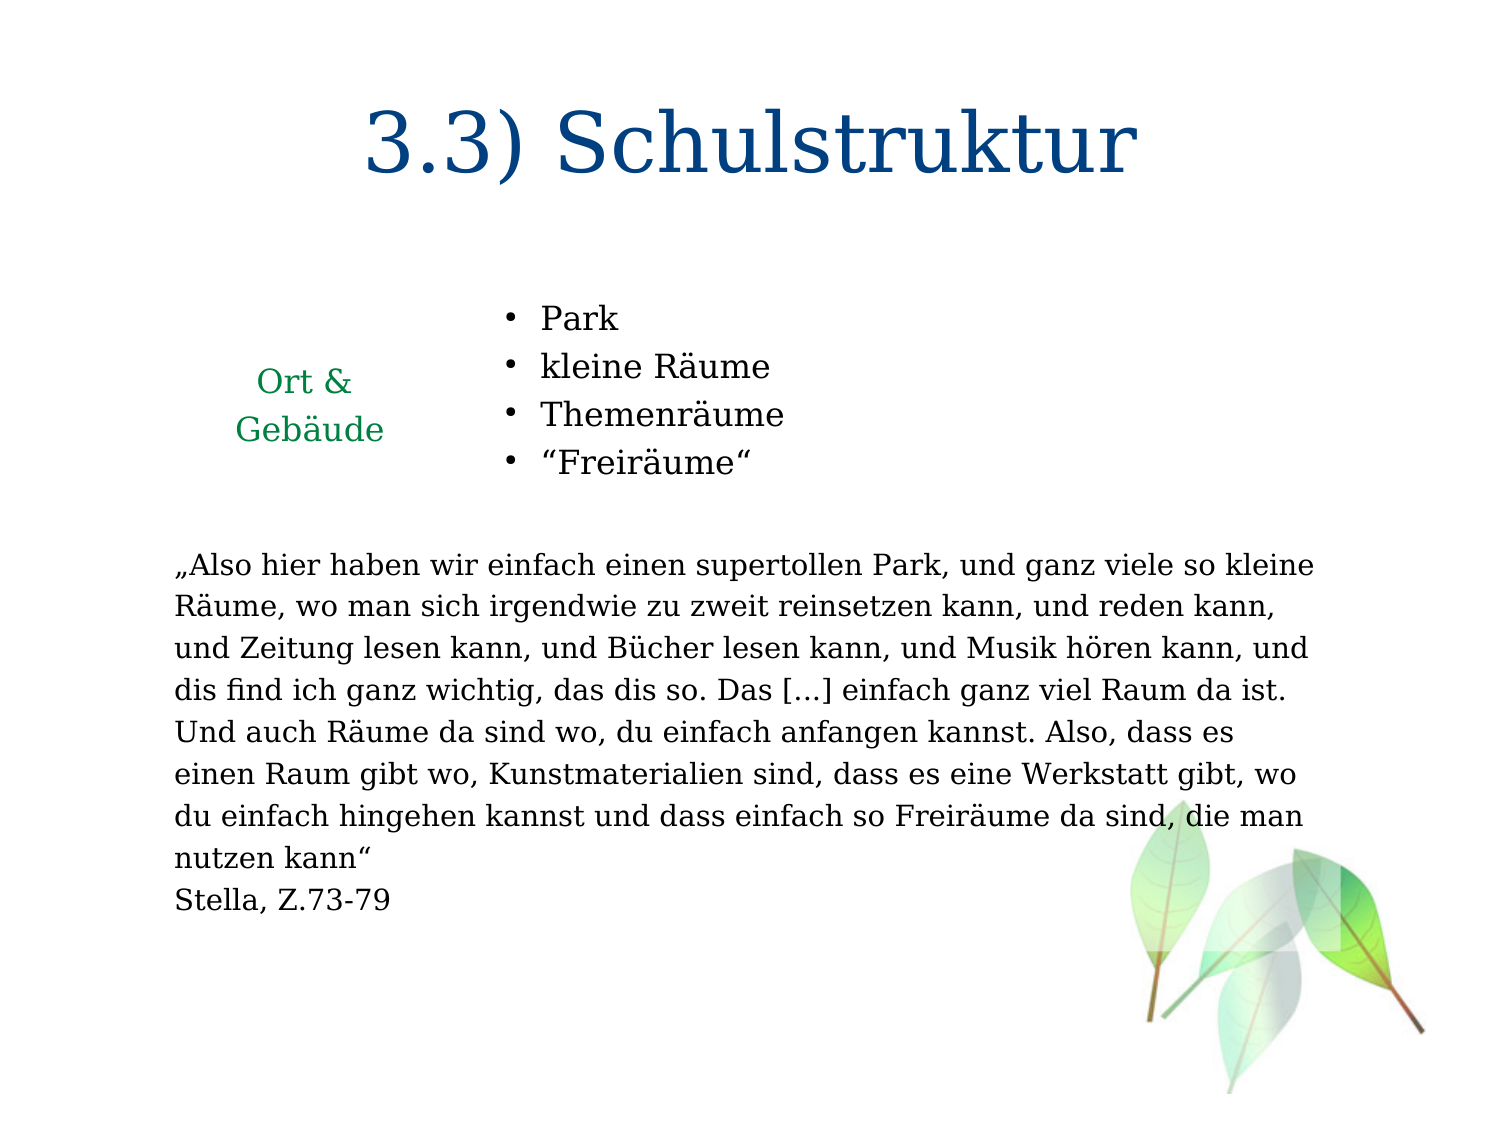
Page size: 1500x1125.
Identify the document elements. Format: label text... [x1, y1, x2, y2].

title 3.3) Schulstruktur [75, 45, 1426, 233]
picture [1130, 799, 1426, 1094]
text_box „Also hier haben wir einfach einen supertollen Park, und ganz viele so kleine Räume, wo man sich irgendwie zu zweit reinsetzen kann, und reden kann, und Zeitung lesen kann, und Bücher lesen kann, und Musik hören kann, und dis find ich ganz wichtig, das dis so. Das [...] einfach ganz viel Raum da ist. Und auch Räume da sind wo, du einfach anfangen kannst. Also, dass es einen Raum gibt wo, Kunstmaterialien sind, dass es eine Werkstatt gibt, wo du einfach hingehen kannst und dass einfach so Freiräume da sind, die man nutzen kann“ Stella, Z.73-79 [159, 531, 1341, 952]
text_box Park kleine Räume Themenräume “Freiräume“ [454, 242, 1341, 489]
text_box Ort & Gebäude [135, 344, 485, 448]
